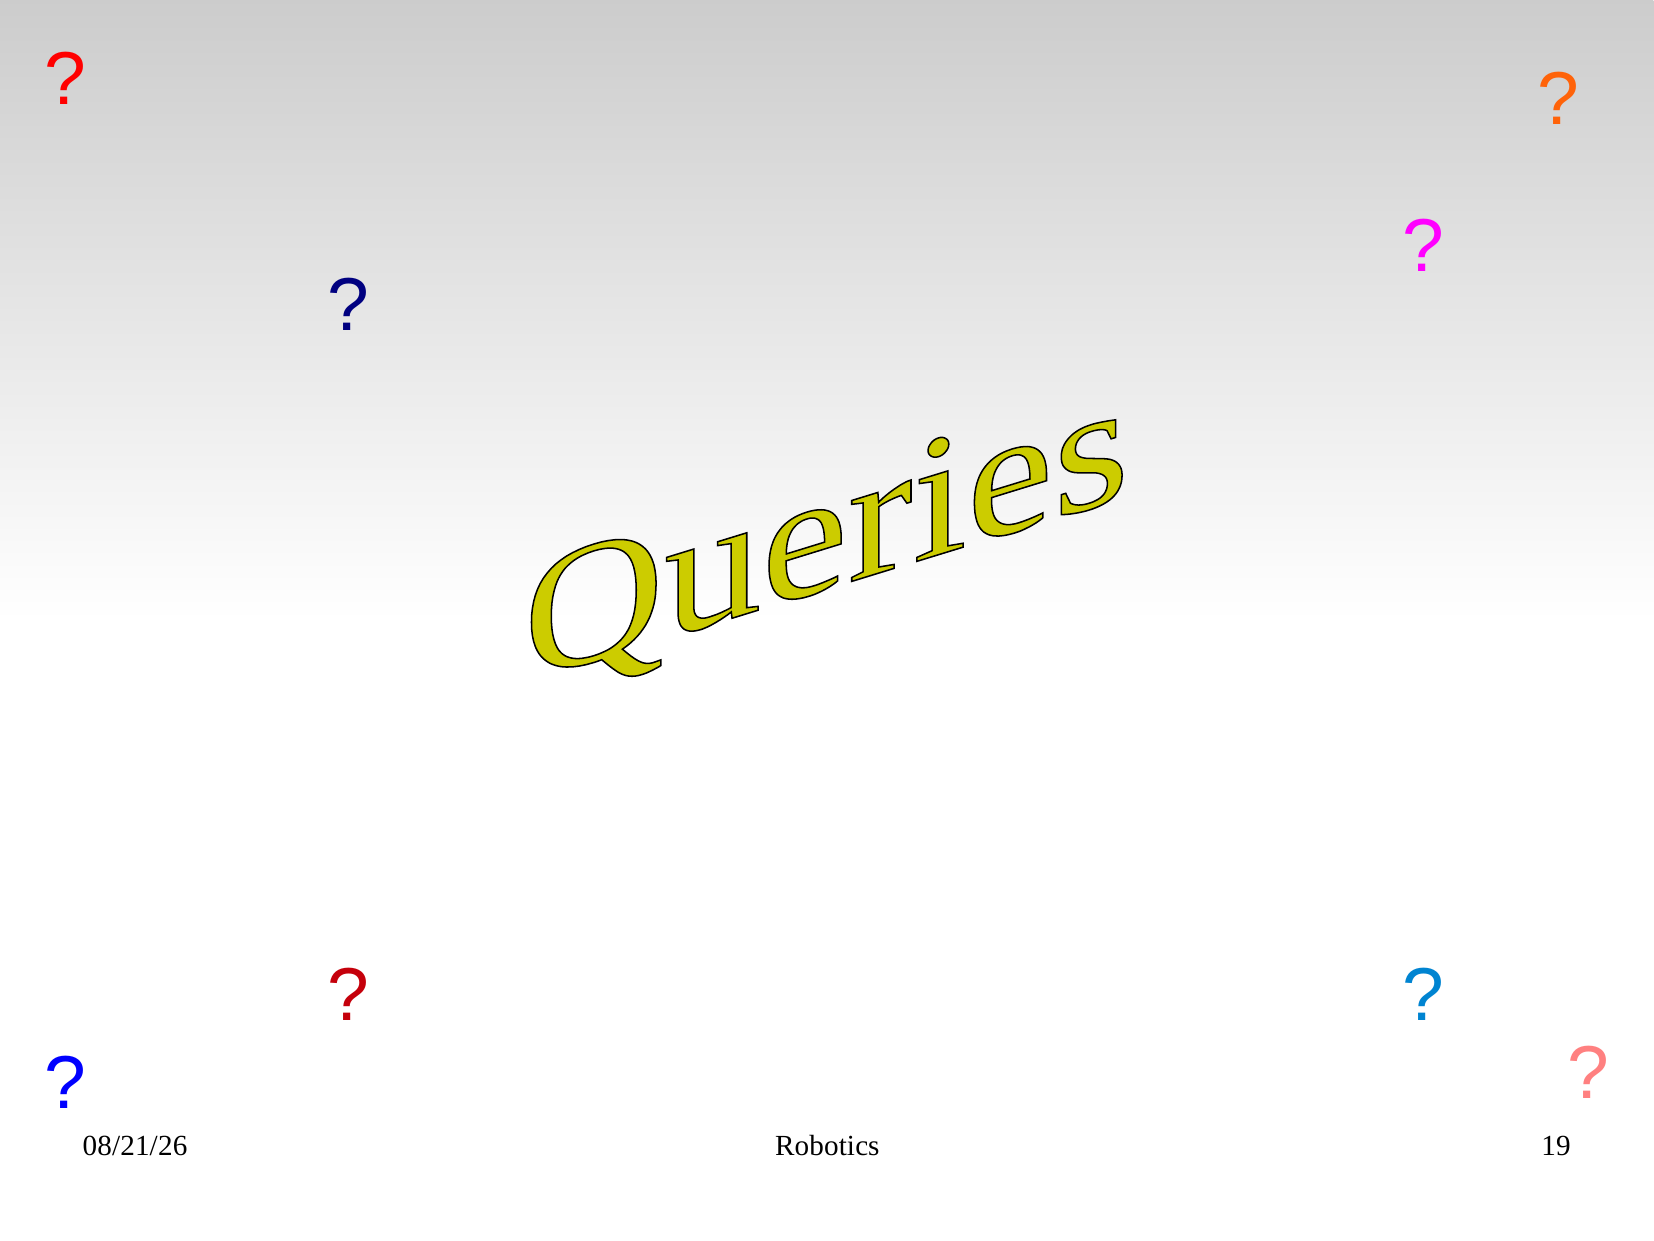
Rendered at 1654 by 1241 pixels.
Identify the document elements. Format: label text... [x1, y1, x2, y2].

text_box ? [1552, 1023, 1625, 1123]
text_box Queries [974, 446, 1047, 537]
text_box Queries [1061, 419, 1123, 515]
text_box Queries [851, 480, 911, 582]
text_box Queries [928, 437, 949, 458]
text_box Queries [666, 532, 759, 632]
text_box ? [312, 255, 384, 355]
text_box ? [1523, 48, 1595, 148]
text_box ? [29, 1033, 101, 1241]
text_box Queries [531, 539, 661, 677]
text_box ? [1387, 196, 1460, 296]
text_box ? [312, 944, 384, 1044]
text_box ? [1387, 944, 1460, 1044]
text_box ? [29, 29, 1004, 129]
text_box Queries [916, 470, 964, 562]
text_box Queries [769, 509, 842, 600]
